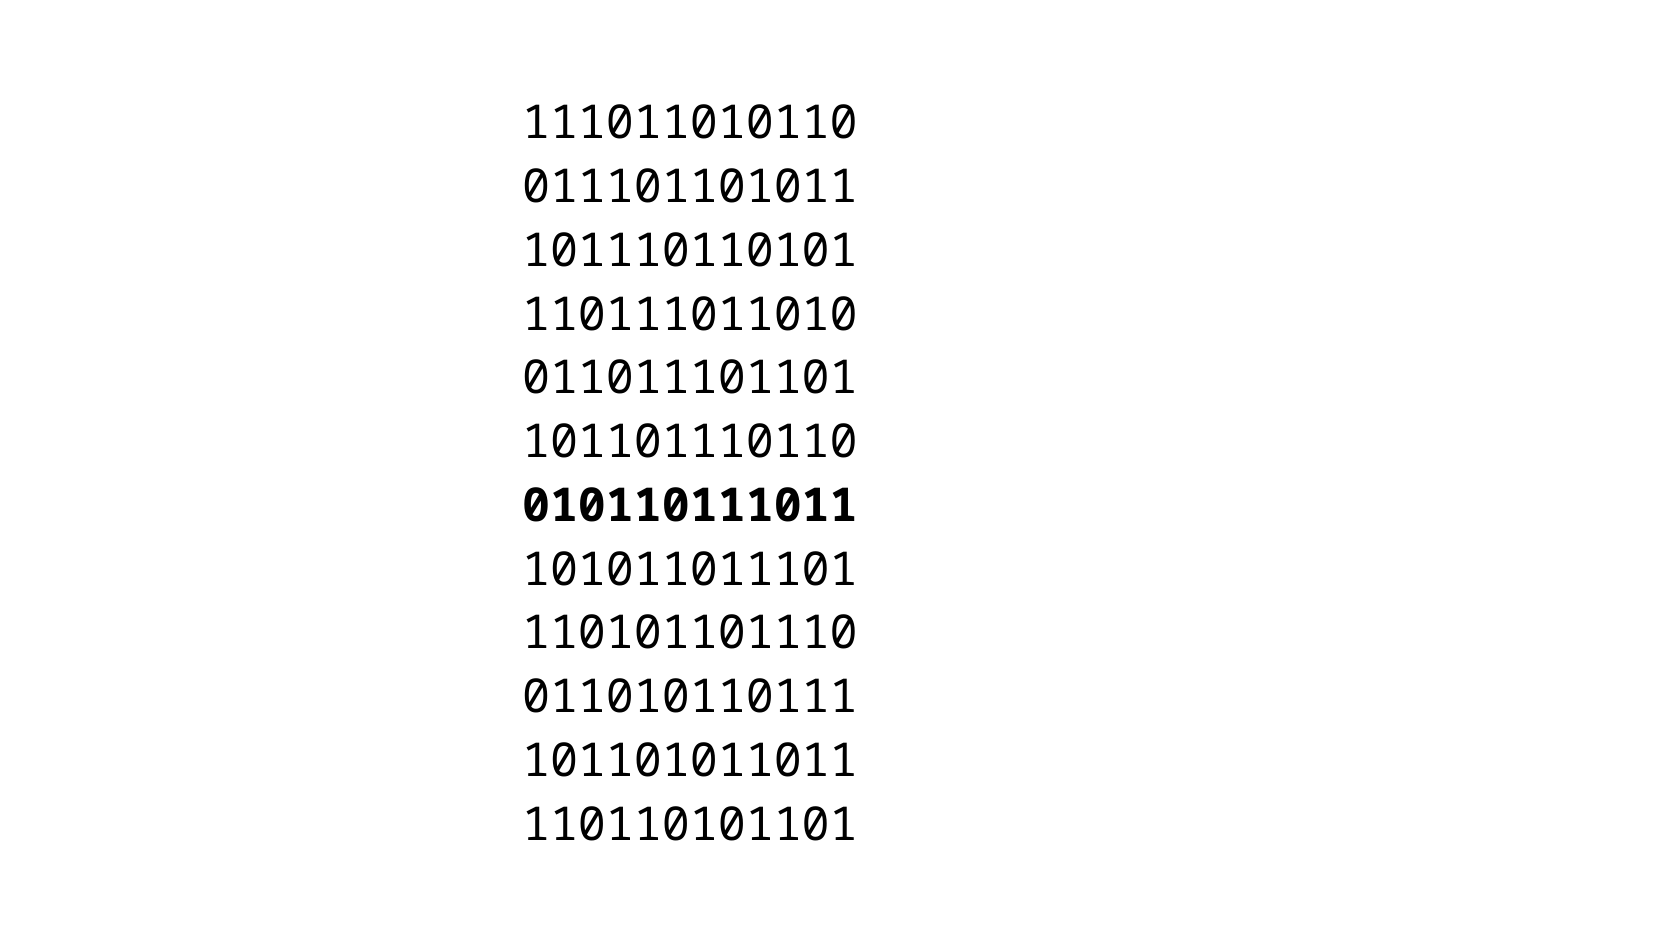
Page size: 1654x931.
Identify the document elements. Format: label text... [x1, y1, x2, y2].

list 111011010110 011101101011 101110110101 110111011010 011011101101 101101110110 010110111011 101011011101 110101101110 011010110111 101101011011 110110101101 [472, 88, 1270, 857]
